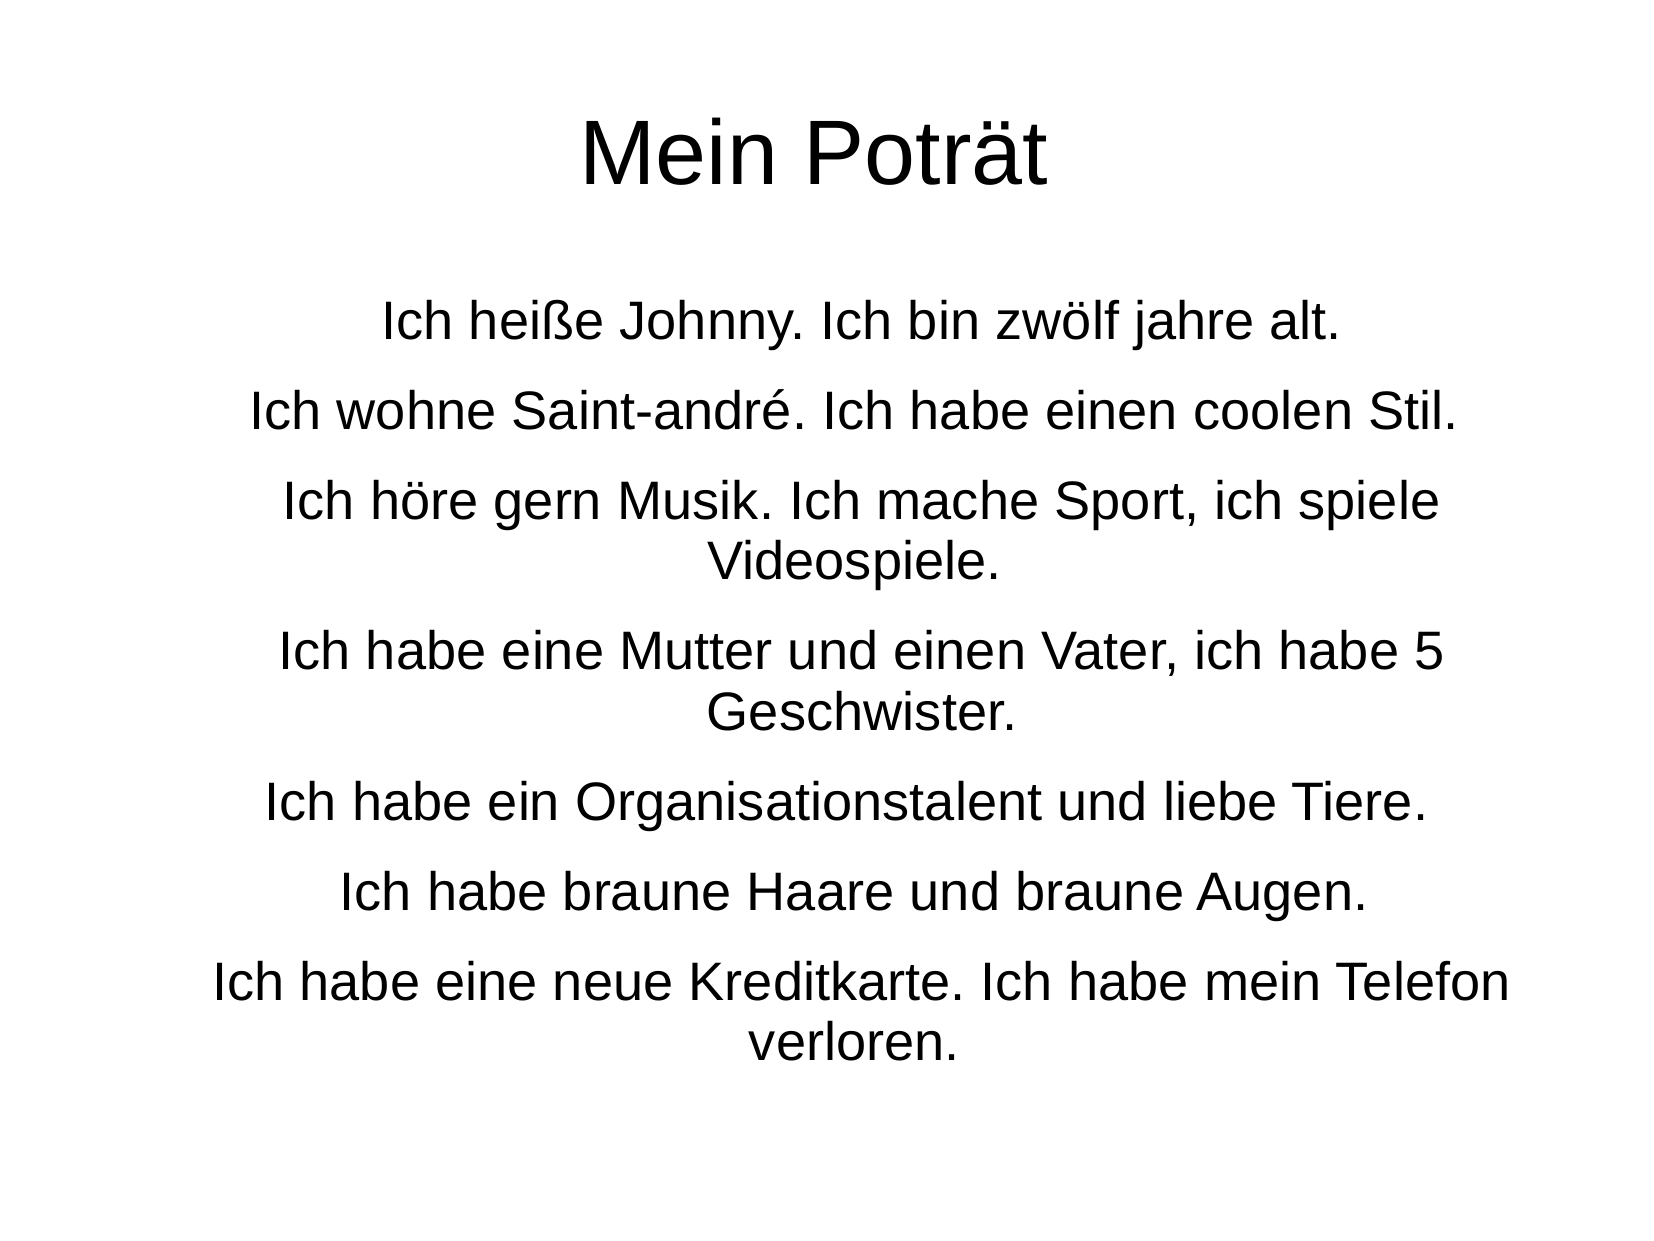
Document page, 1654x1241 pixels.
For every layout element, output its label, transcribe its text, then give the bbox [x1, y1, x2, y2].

list Ich heiße Johnny. Ich bin zwölf jahre alt. Ich wohne Saint-andré. Ich habe einen coolen Stil. Ich höre gern Musik. Ich mache Sport, ich spiele Videospiele. Ich habe eine Mutter und einen Vater, ich habe 5 Geschwister. Ich habe ein Organisationstalent und liebe Tiere. Ich habe braune Haare und braune Augen. Ich habe eine neue Kreditkarte. Ich habe mein Telefon verloren. [82, 290, 1571, 1109]
title Mein Poträt [82, 49, 1571, 257]
